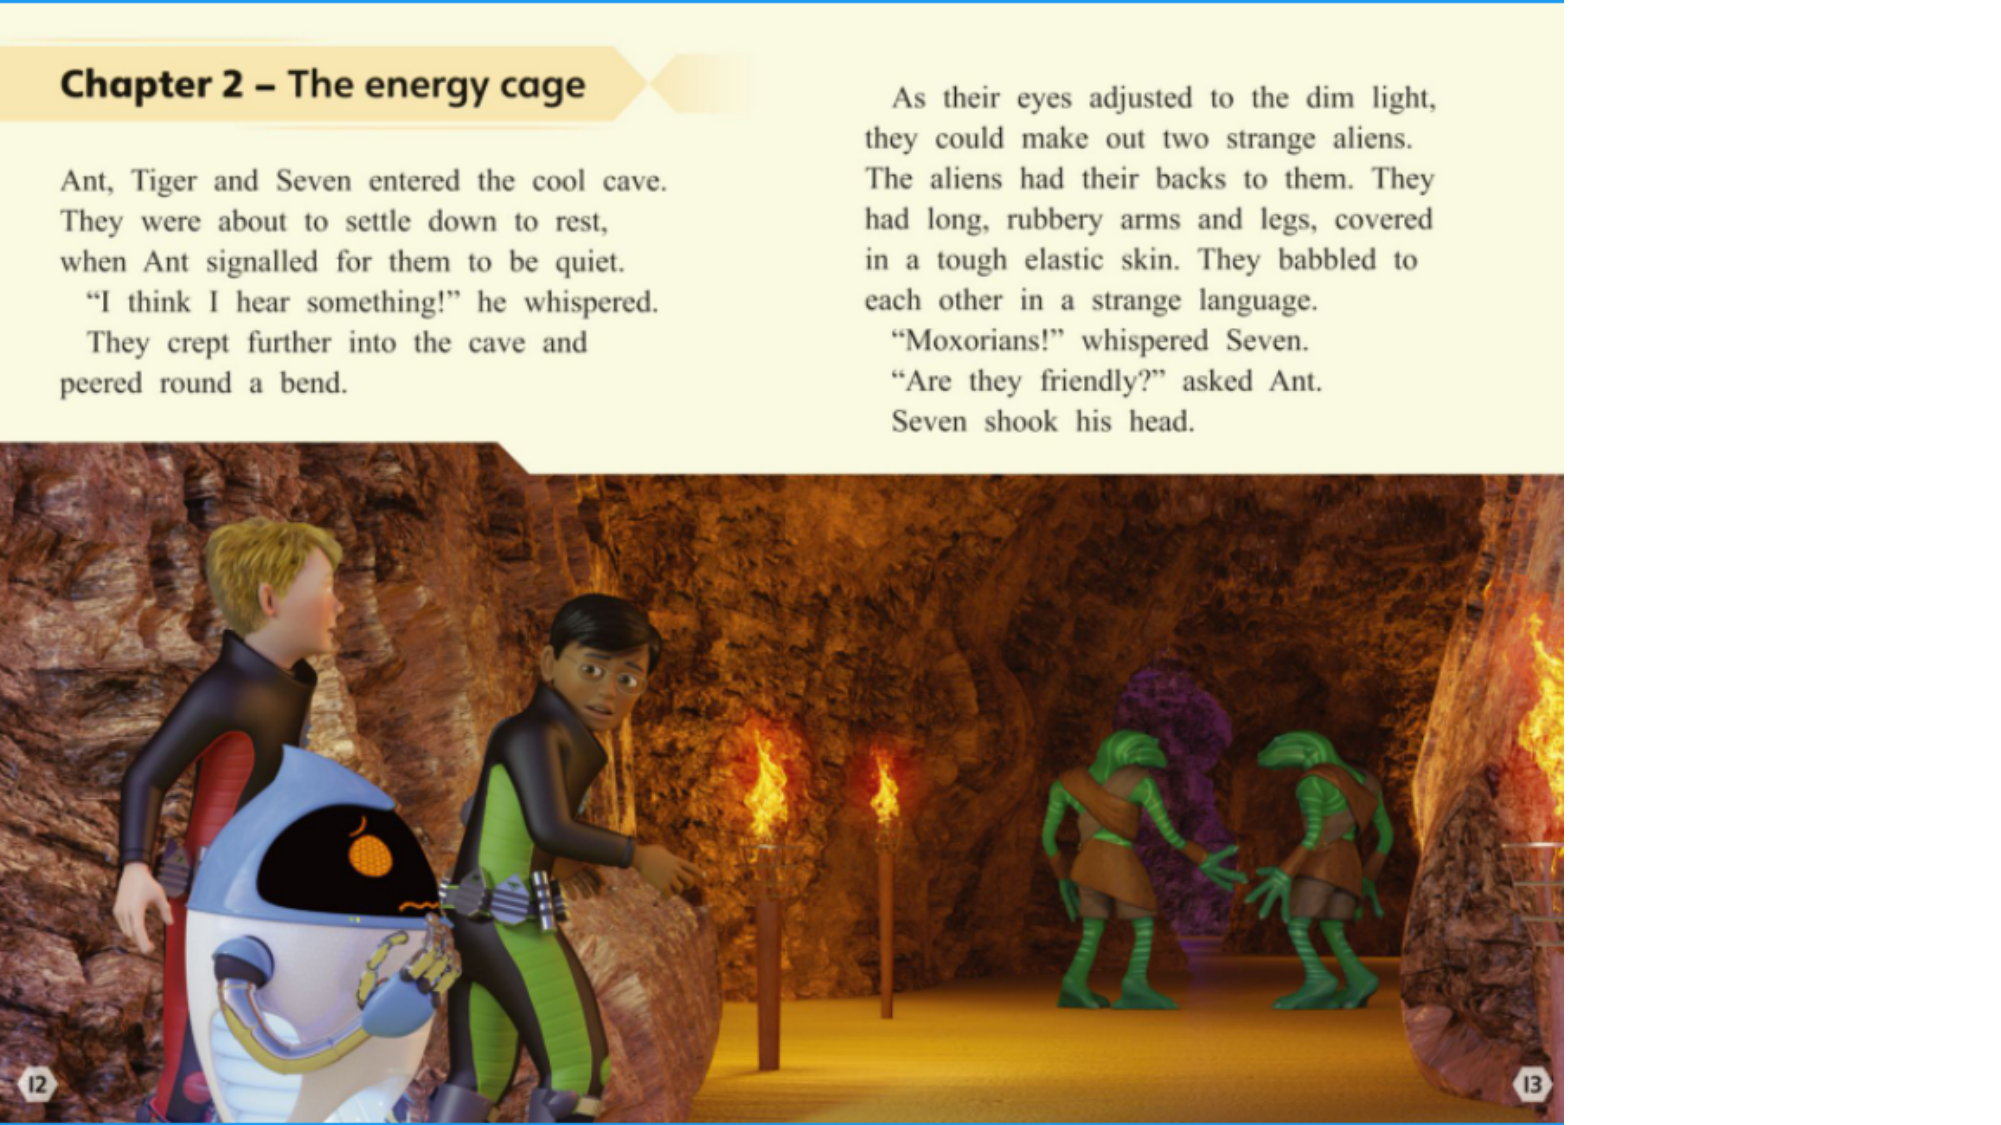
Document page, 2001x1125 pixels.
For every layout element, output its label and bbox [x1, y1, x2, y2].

picture [0, 0, 1564, 1125]
